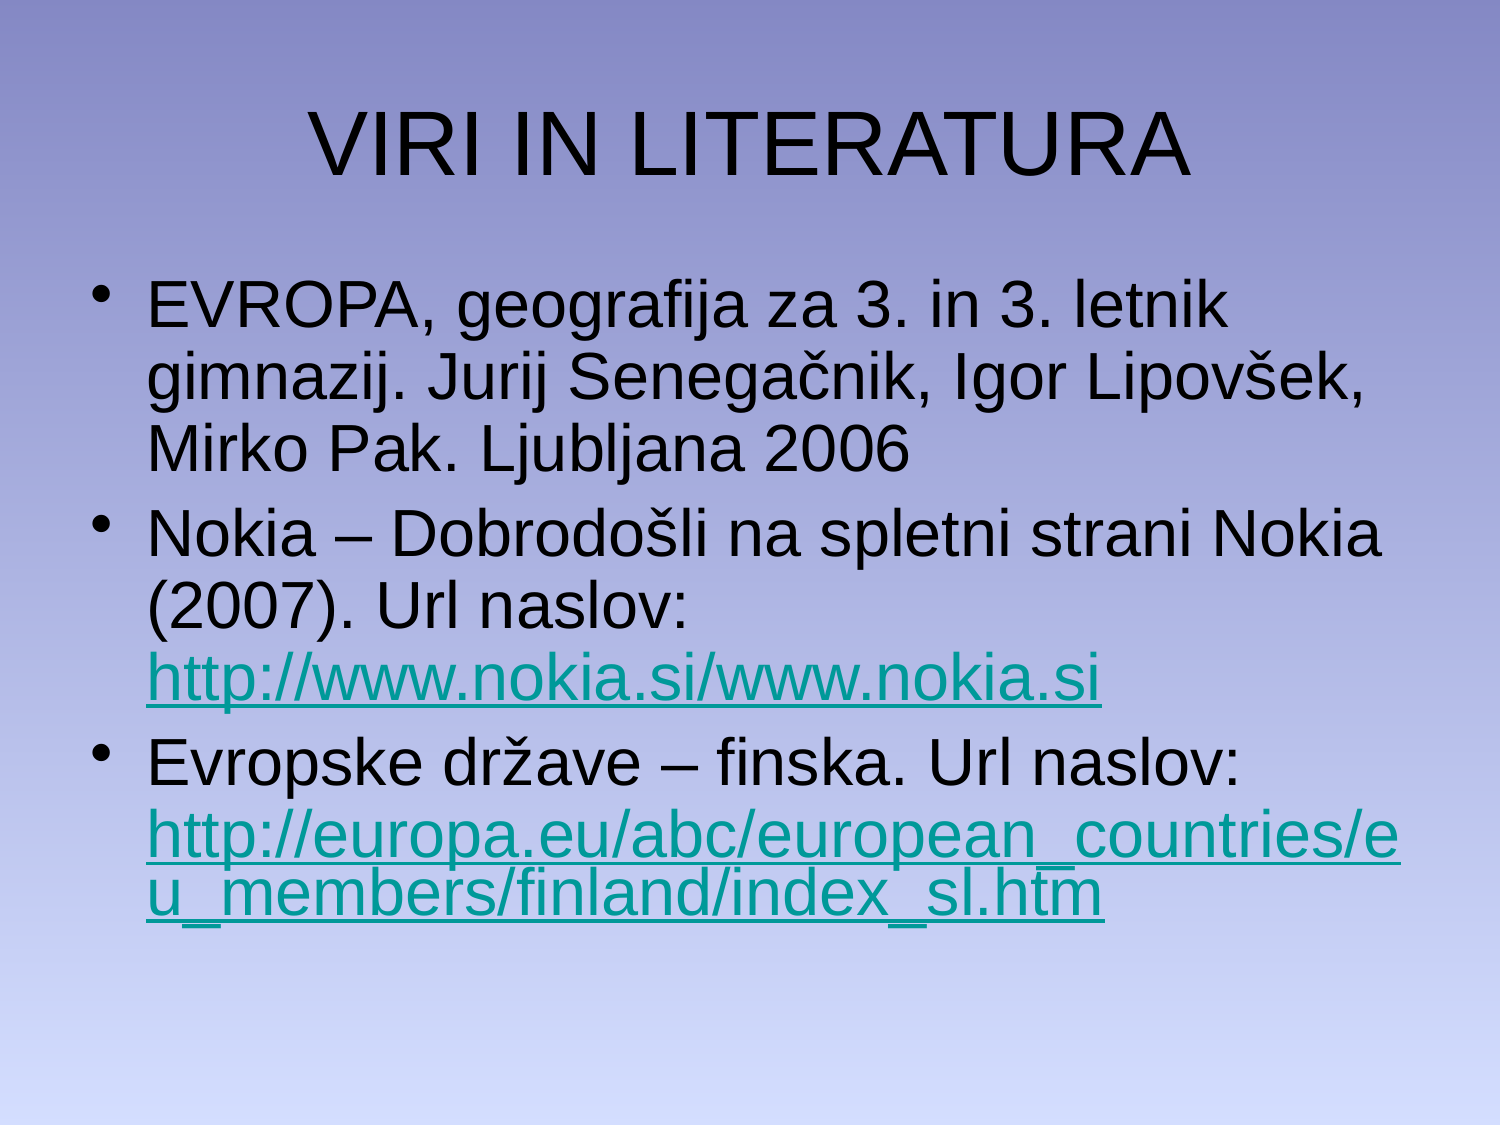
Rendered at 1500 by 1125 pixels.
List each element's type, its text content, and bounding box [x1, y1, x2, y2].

list EVROPA, geografija za 3. in 3. letnik gimnazij. Jurij Senegačnik, Igor Lipovšek, Mirko Pak. Ljubljana 2006 Nokia – Dobrodošli na spletni strani Nokia (2007). Url naslov: http://www.nokia.si/www.nokia.si Evropske države – finska. Url naslov: http://europa.eu/abc/european_countries/eu_members/finland/index_sl.htm [75, 262, 1425, 1005]
title VIRI IN LITERATURA [75, 45, 1425, 233]
